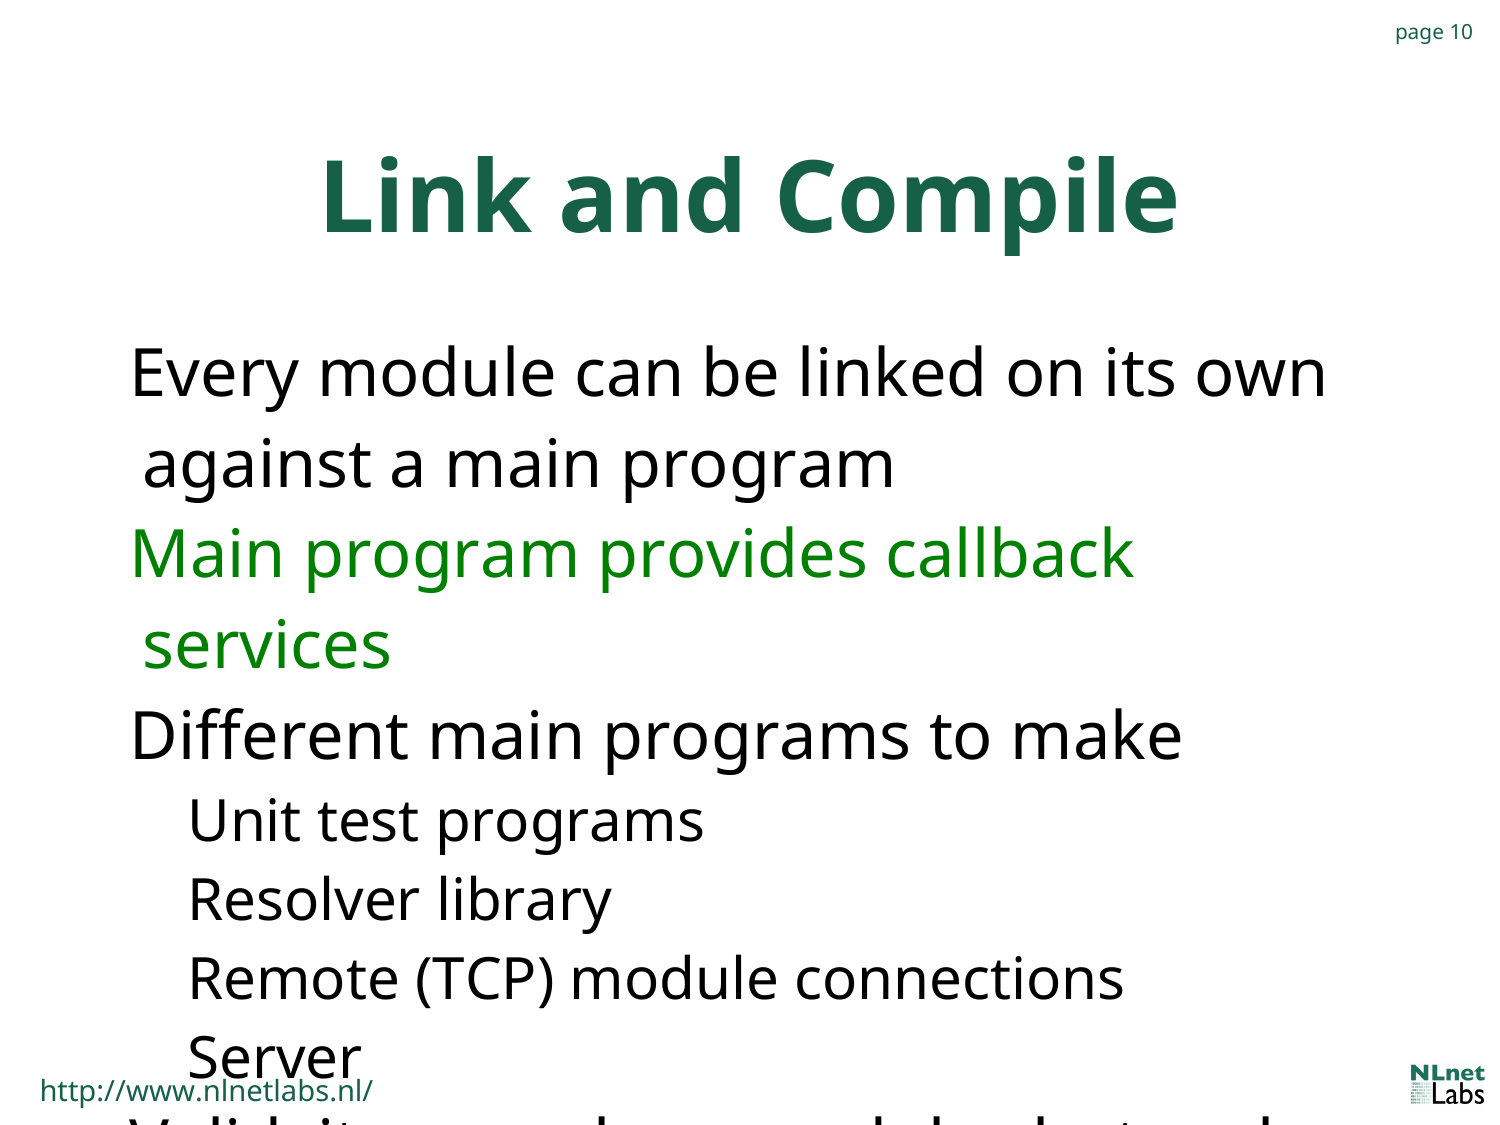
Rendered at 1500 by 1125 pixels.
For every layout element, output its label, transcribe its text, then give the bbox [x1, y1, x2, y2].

list Every module can be linked on its own against a main program Main program provides callback services Different main programs to make Unit test programs Resolver library Remote (TCP) module connections Server Valid, iter are clean modules but cache is still special. [112, 324, 1388, 1054]
title Link and Compile [112, 66, 1388, 322]
picture [1409, 1059, 1485, 1111]
